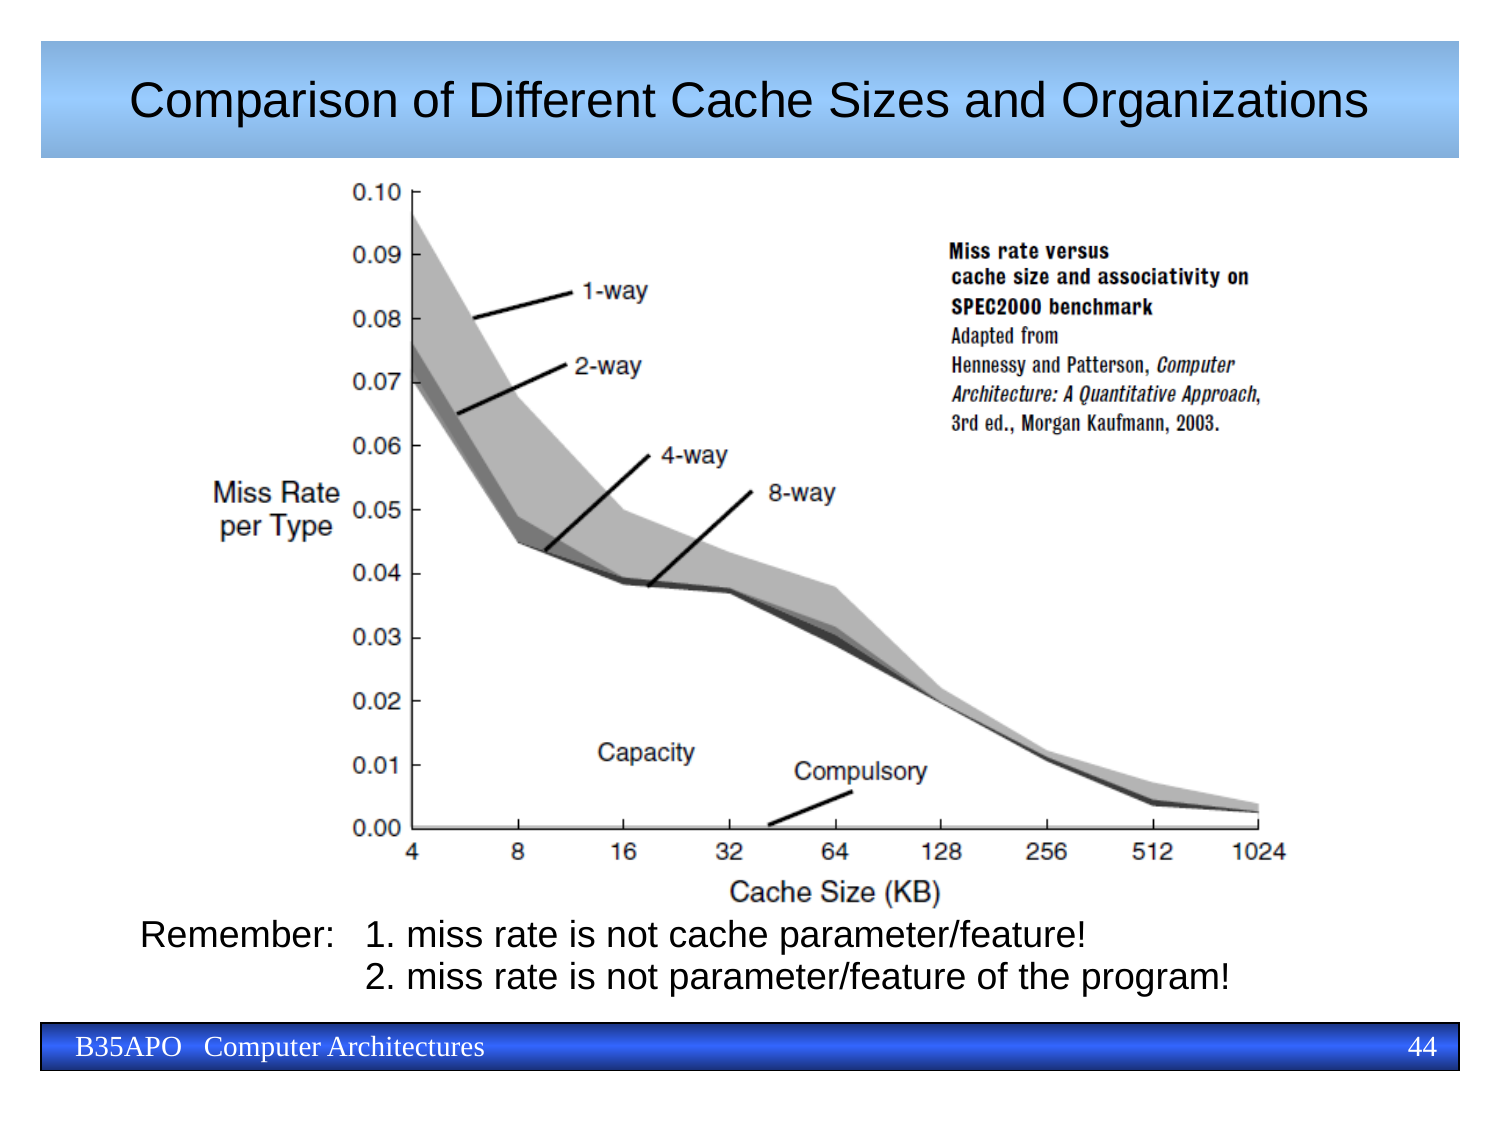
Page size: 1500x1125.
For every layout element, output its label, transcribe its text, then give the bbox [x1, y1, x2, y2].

picture [947, 239, 1273, 439]
text_box [188, 160, 1300, 905]
text_box Remember: 1. miss rate is not cache parameter/feature! 2. miss rate is not parameter/feature of the program! [124, 905, 1363, 1005]
title Comparison of Different Cache Sizes and Organizations [41, 41, 1459, 158]
